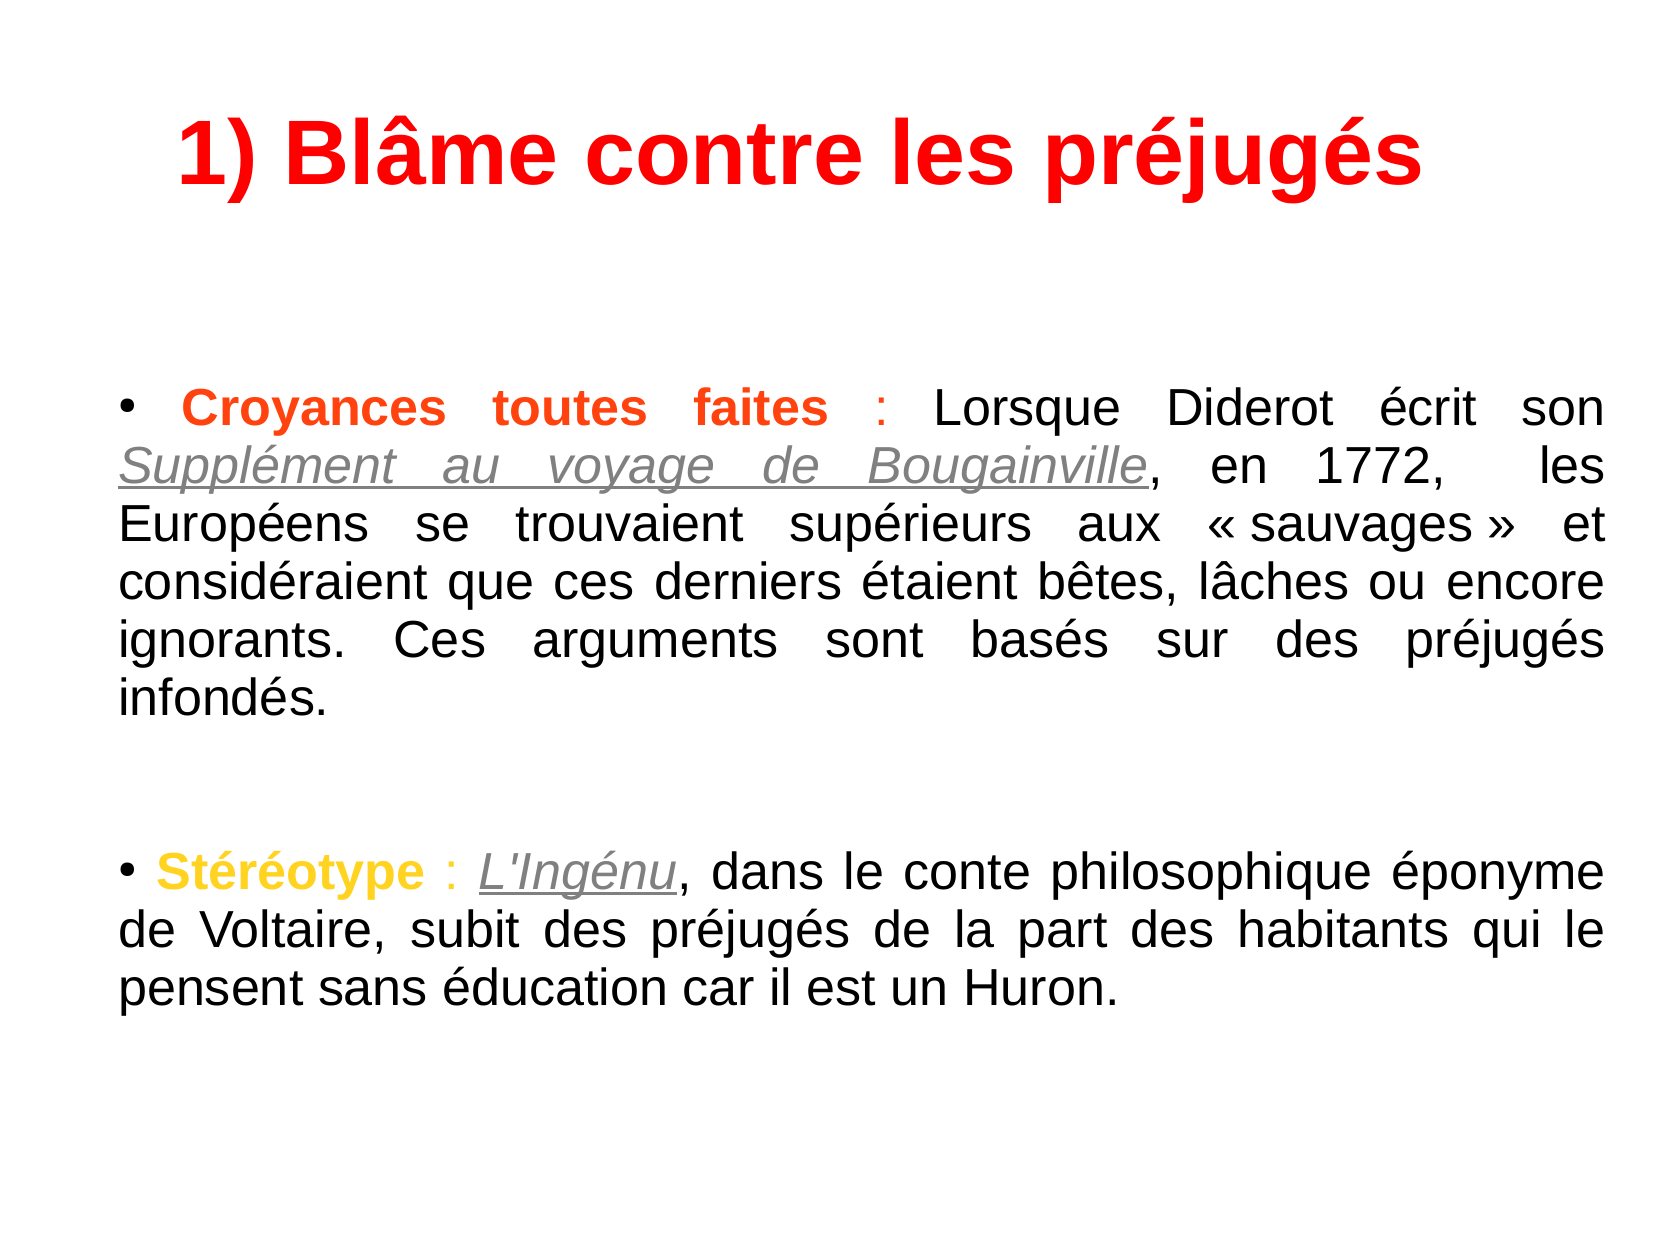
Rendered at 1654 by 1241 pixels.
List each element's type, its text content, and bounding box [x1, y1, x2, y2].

subtitle Croyances toutes faites : Lorsque Diderot écrit son Supplément au voyage de Bougainville, en 1772, les Européens se trouvaient supérieurs aux « sauvages » et considéraient que ces derniers étaient bêtes, lâches ou encore ignorants. Ces arguments sont basés sur des préjugés infondés. Stéréotype : L'Ingénu, dans le conte philosophique éponyme de Voltaire, subit des préjugés de la part des habitants qui le pensent sans éducation car il est un Huron. [118, 295, 1607, 1099]
title 1) Blâme contre les préjugés [82, 49, 1571, 257]
